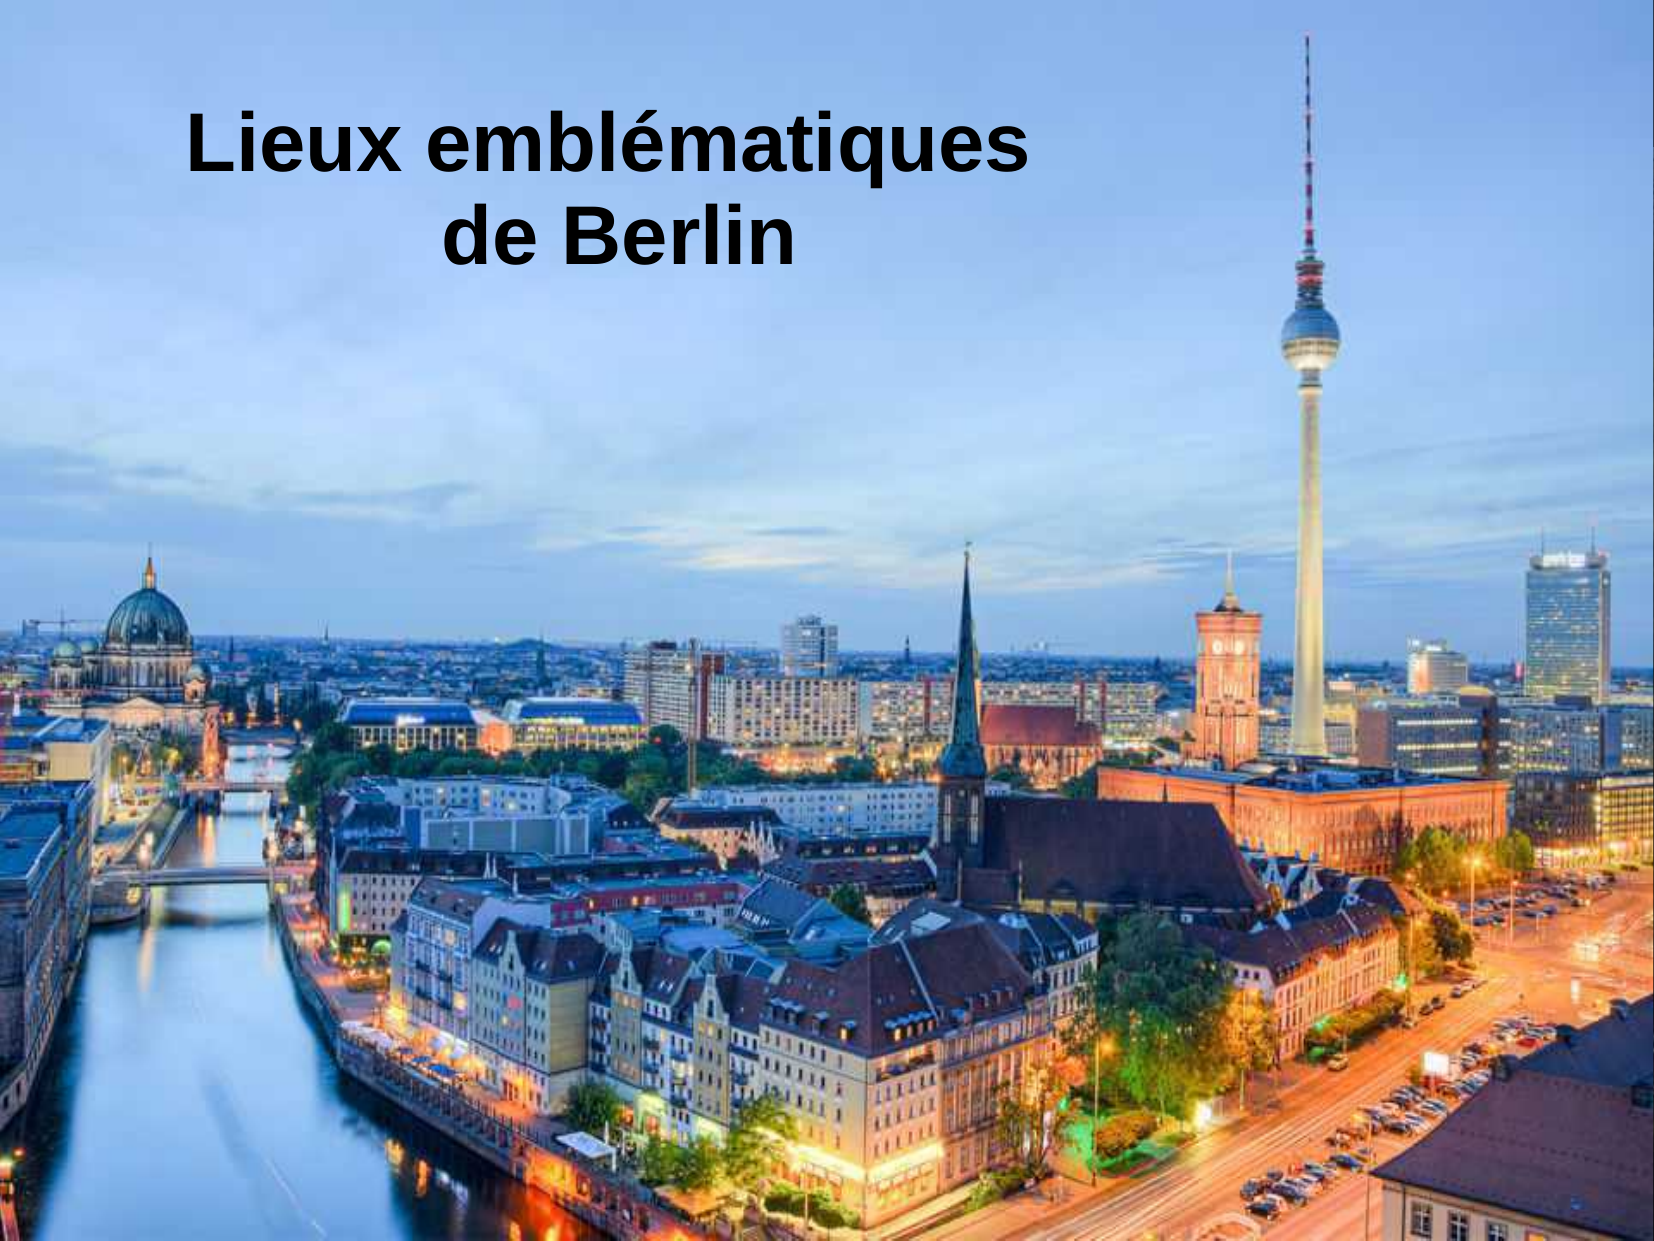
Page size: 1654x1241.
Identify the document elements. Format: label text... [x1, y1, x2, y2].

picture [0, 0, 1654, 1241]
text_box Lieux emblématiques de Berlin [88, 88, 1152, 290]
